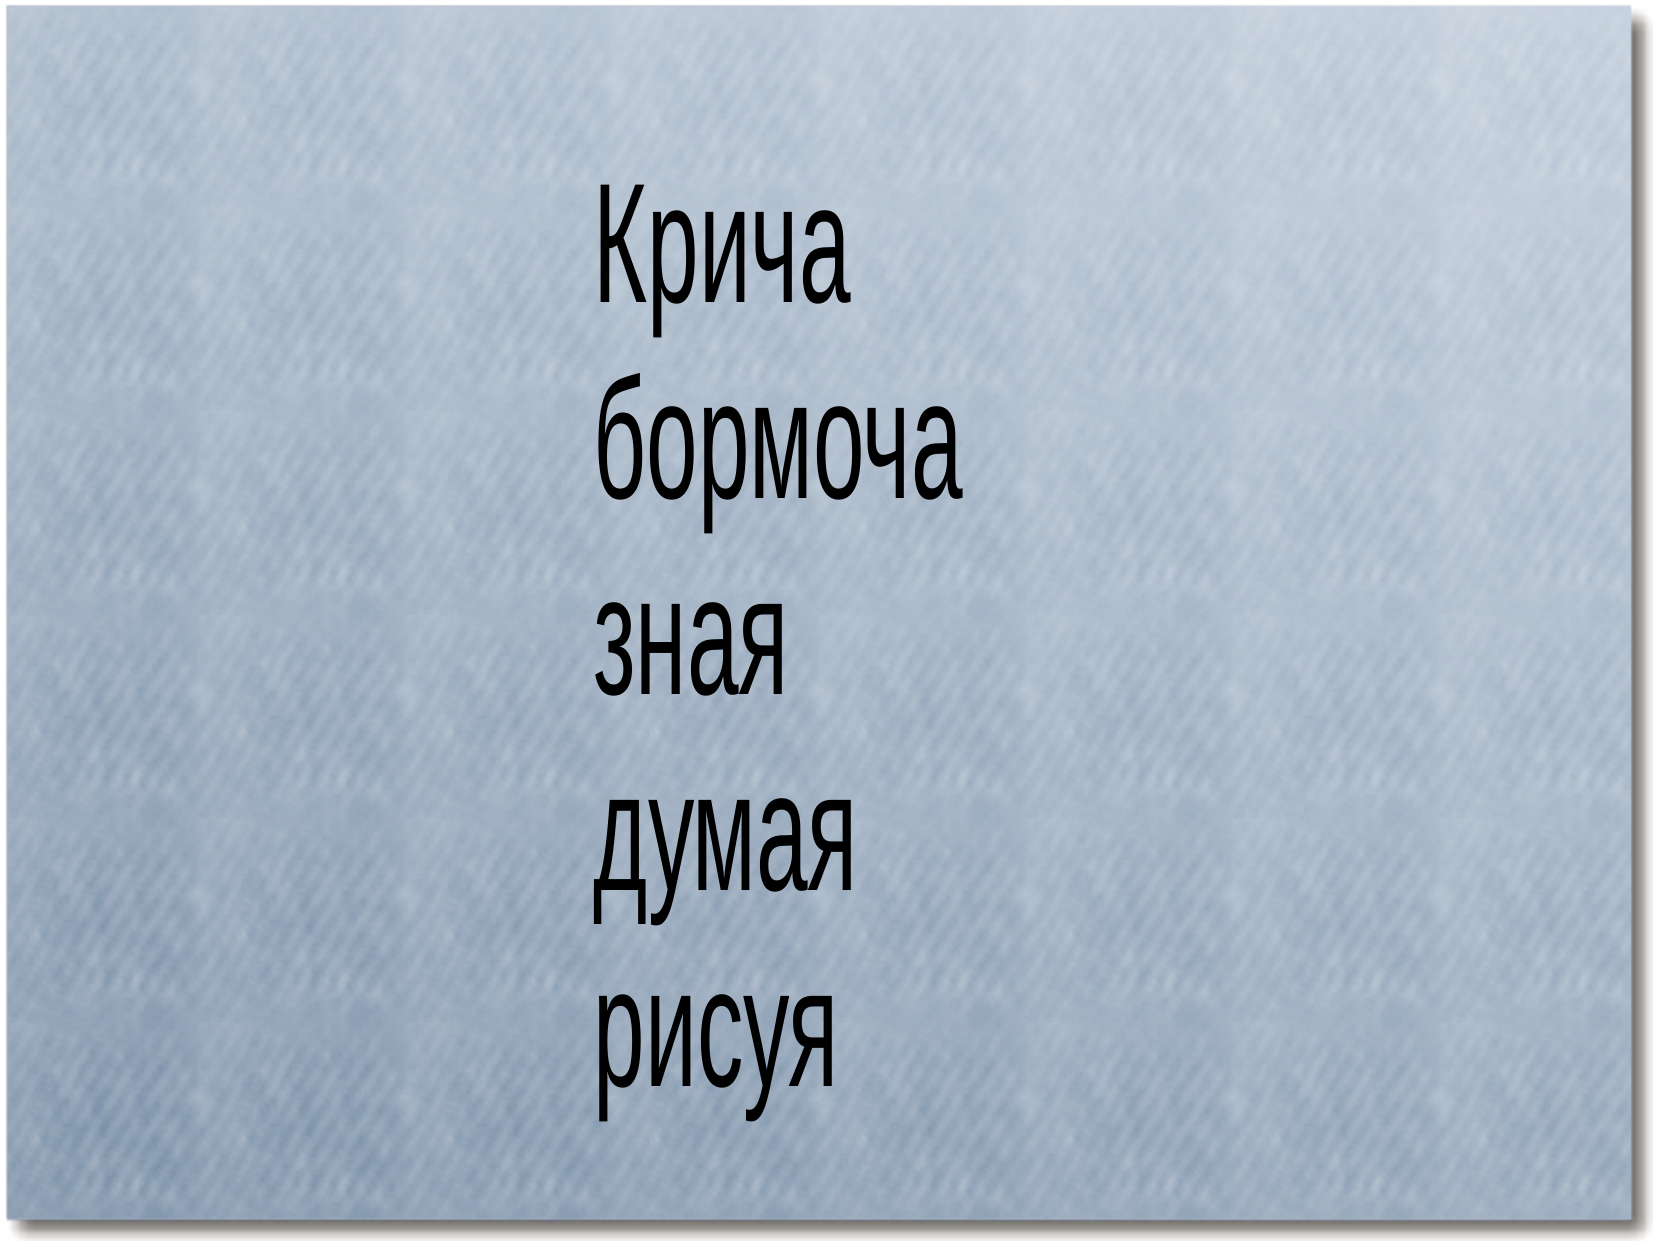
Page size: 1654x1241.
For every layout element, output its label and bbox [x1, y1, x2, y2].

chart [267, 0, 1565, 1123]
picture [0, 0, 1654, 1241]
